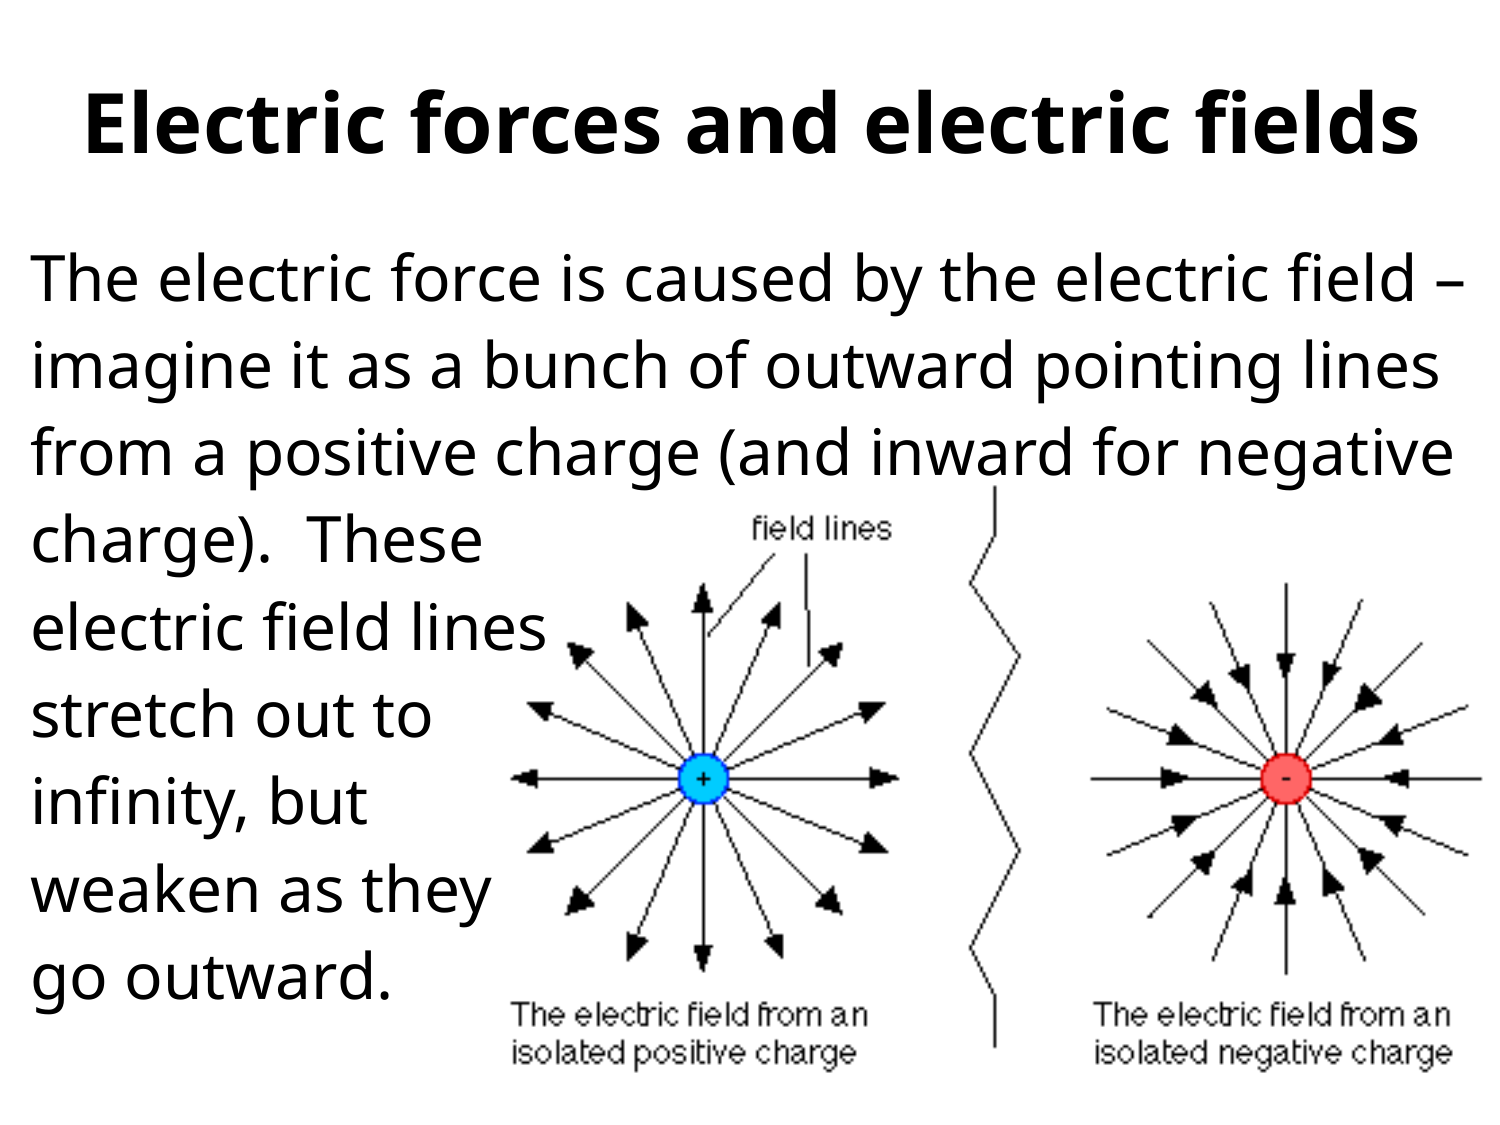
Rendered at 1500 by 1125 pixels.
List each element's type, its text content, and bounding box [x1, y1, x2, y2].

title Electric forces and electric fields [33, 27, 1471, 215]
picture [490, 484, 1488, 1081]
list The electric force is caused by the electric field – imagine it as a bunch of outward pointing lines from a positive charge (and inward for negative charge). These electric field lines stretch out to infinity, but weaken as they go outward. [30, 232, 1471, 1021]
